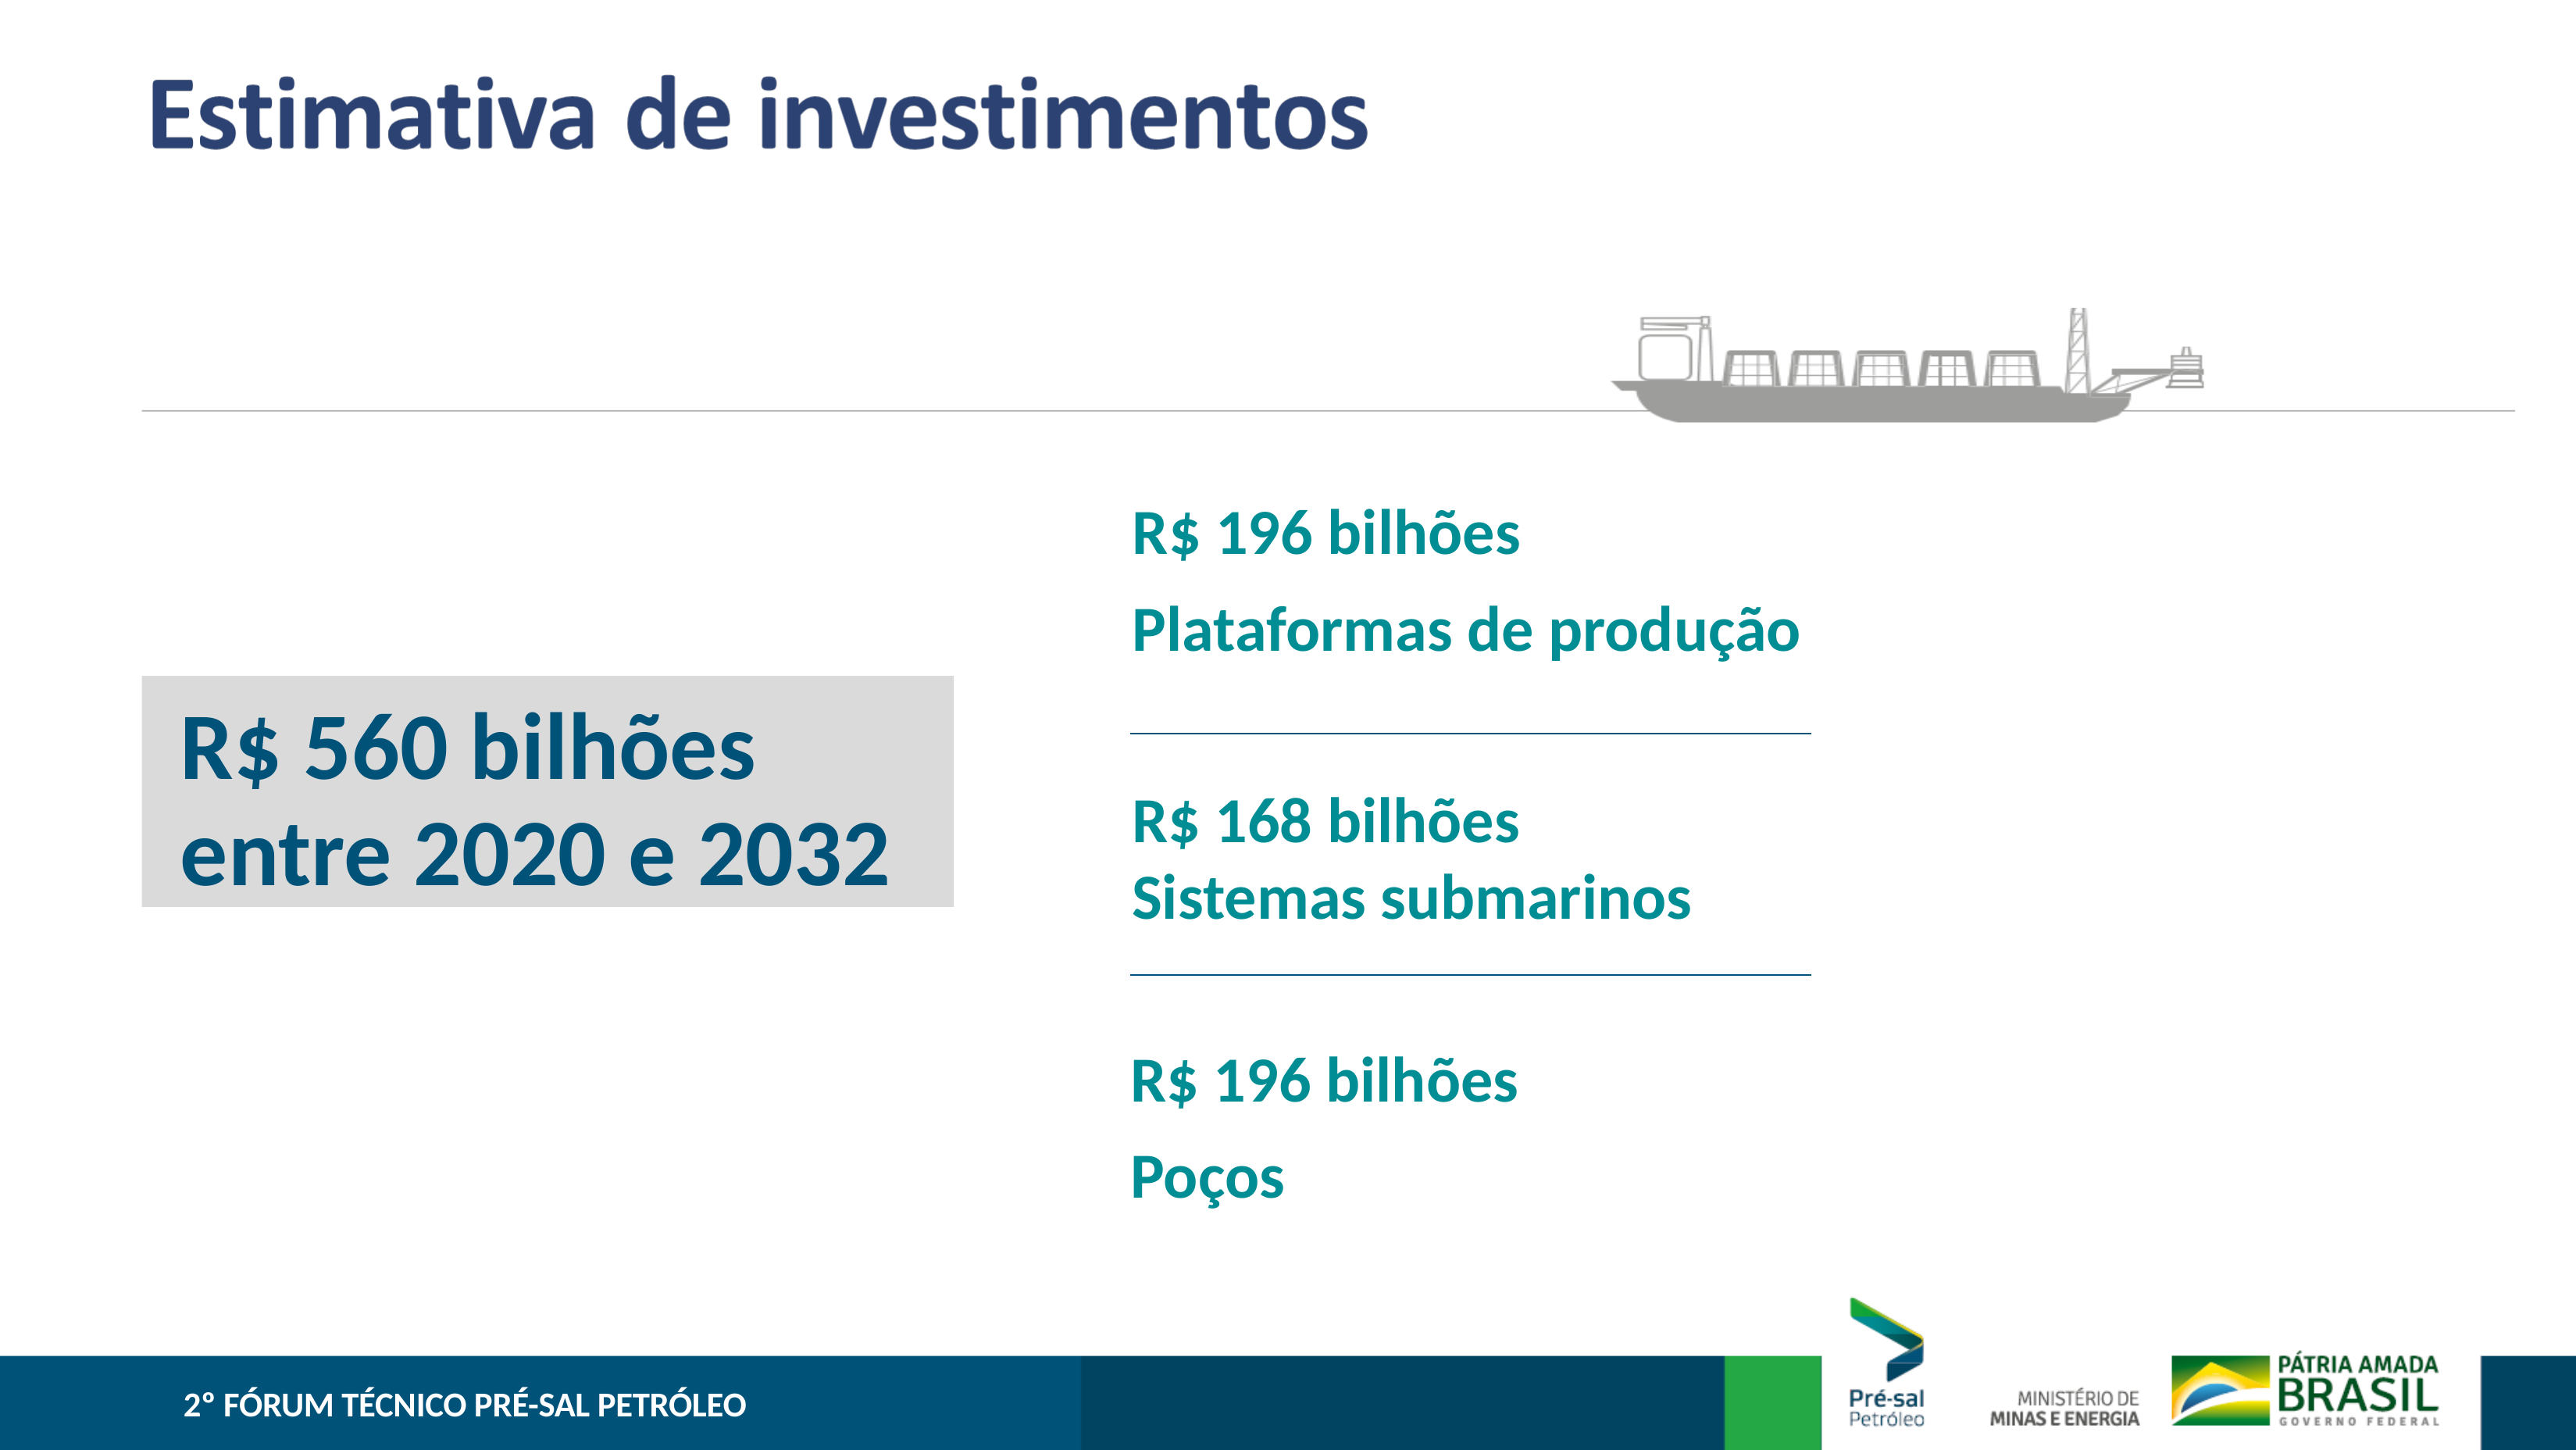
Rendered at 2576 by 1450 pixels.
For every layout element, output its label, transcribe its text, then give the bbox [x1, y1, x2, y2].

picture [141, 308, 2516, 498]
text_box R$ 560 bilhões entre 2020 e 2032 [141, 676, 954, 907]
text_box R$ 168 bilhões Sistemas submarinos [1130, 759, 1745, 934]
picture [80, 14, 1748, 243]
text_box 2º FÓRUM TÉCNICO PRÉ-SAL PETRÓLEO [181, 1389, 905, 1425]
text_box R$ 196 bilhões Poços [1129, 1018, 1744, 1213]
text_box R$ 196 bilhões Plataformas de produção [1131, 470, 1928, 666]
